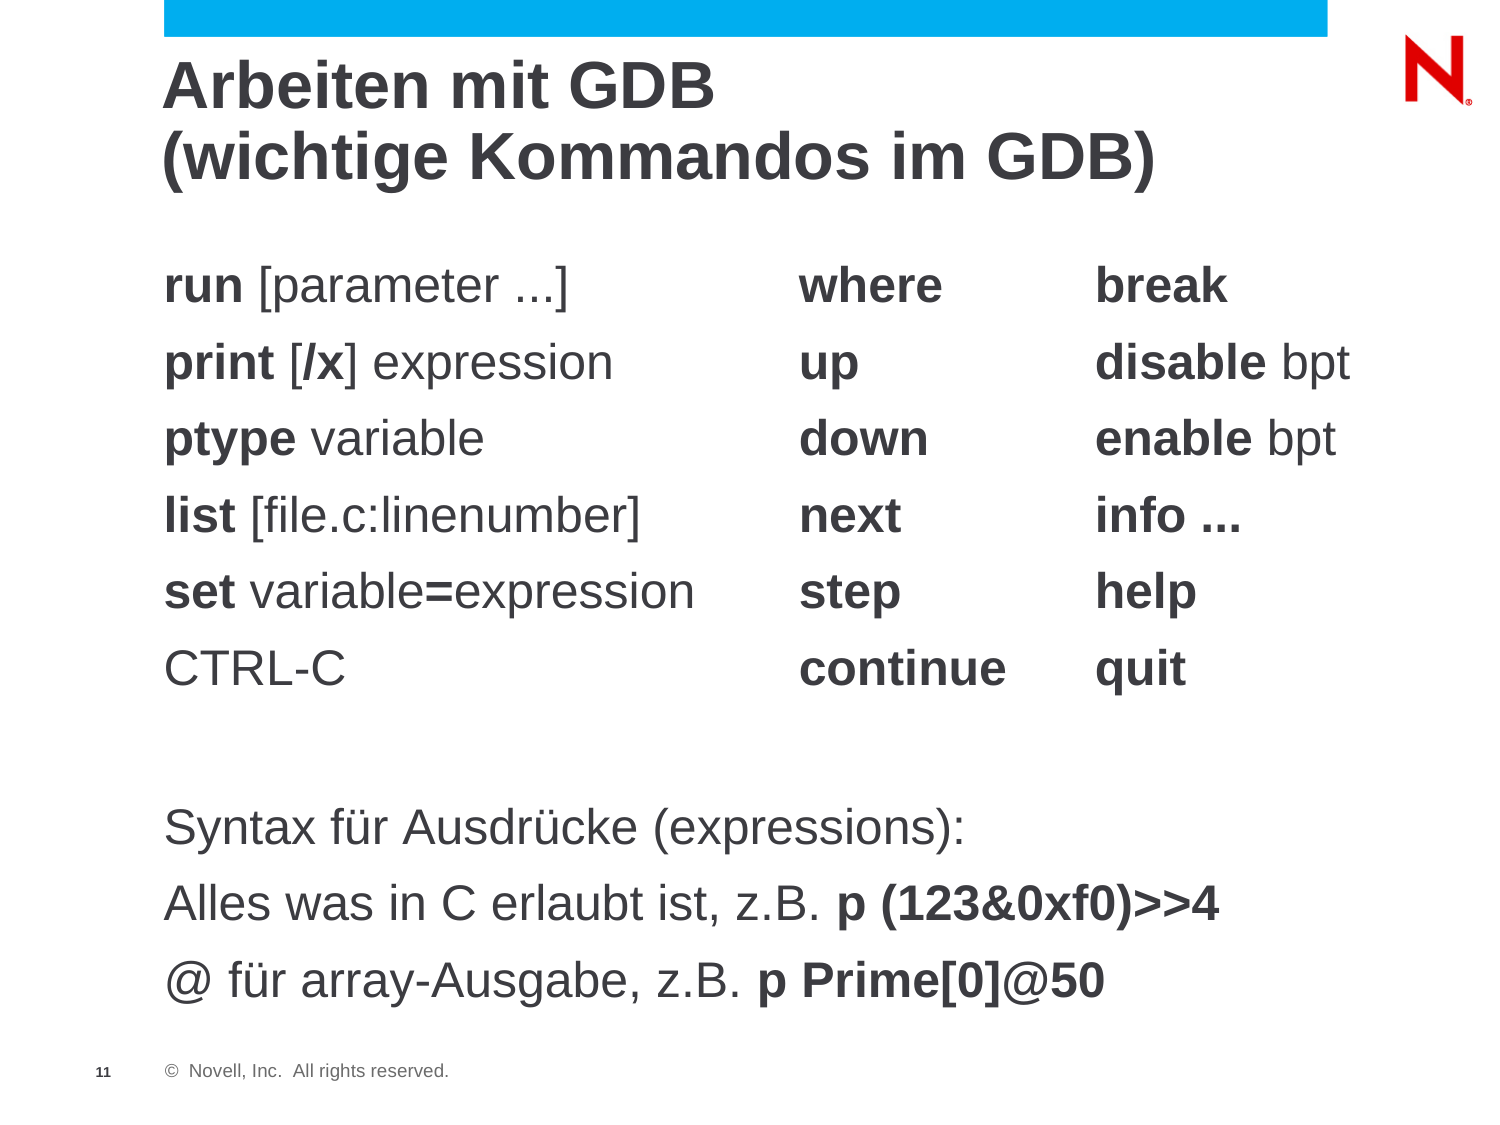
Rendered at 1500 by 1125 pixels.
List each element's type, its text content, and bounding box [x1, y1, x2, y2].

list run [parameter ...] print [/x] expression ptype variable list [file.c:linenumber] set variable=expression CTRL-C [163, 254, 769, 721]
picture [1403, 32, 1473, 107]
list Syntax für Ausdrücke (expressions): Alles was in C erlaubt ist, z.B. p (123&0xf0)>>4 @ für array-Ausgabe, z.B. p Prime[0]@50 [163, 796, 1328, 1032]
list break disable bpt enable bpt info ... help quit [1094, 254, 1406, 726]
list where up down next step continue [798, 254, 1069, 723]
title Arbeiten mit GDB (wichtige Kommandos im GDB) [161, 41, 1383, 205]
